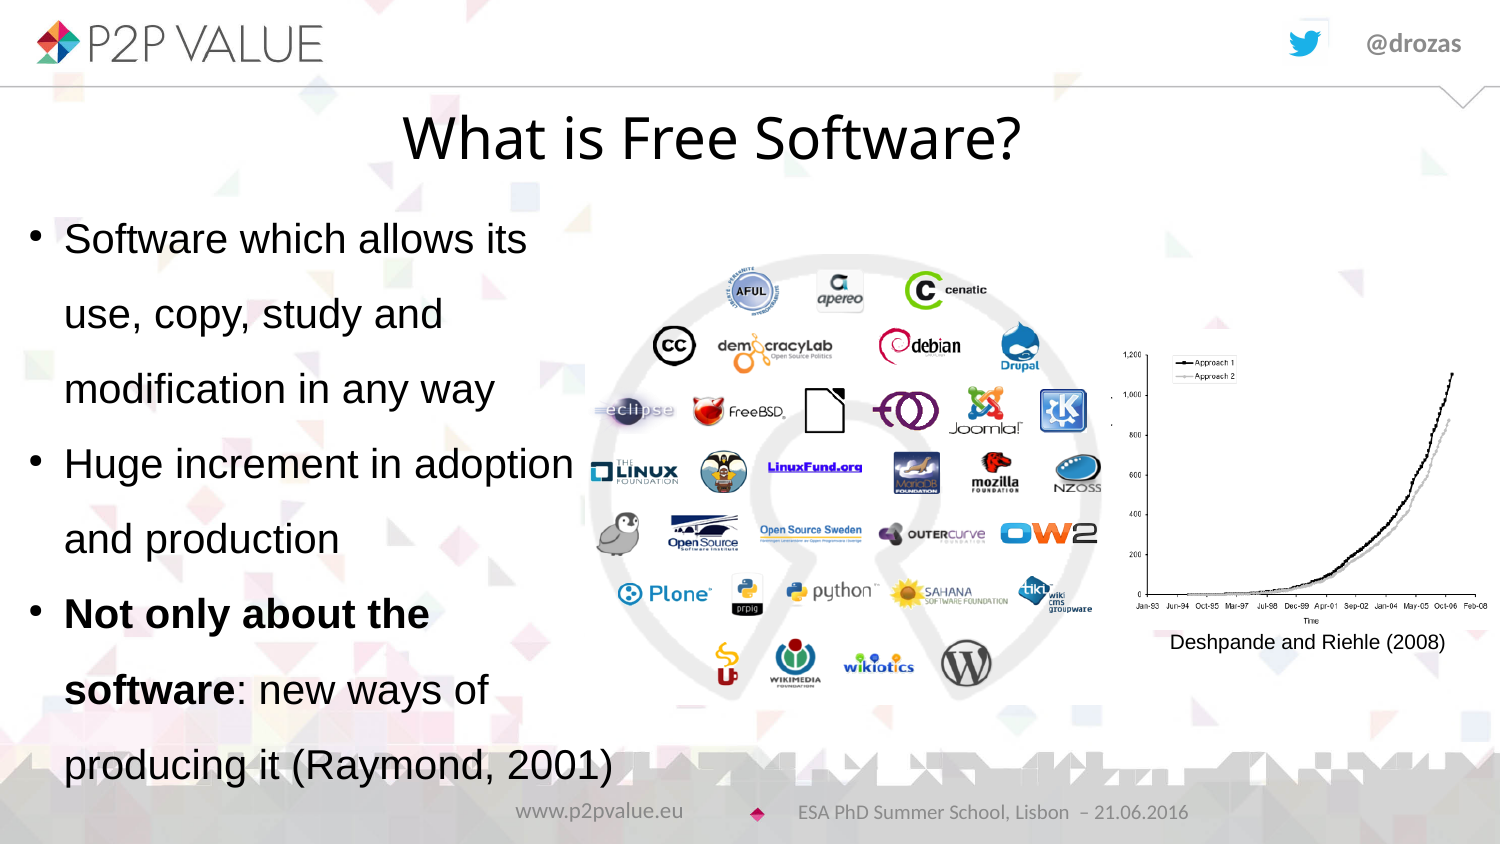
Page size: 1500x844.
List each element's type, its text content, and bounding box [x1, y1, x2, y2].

text_box www.p2pvalue.eu [509, 789, 728, 829]
subtitle Software which allows its use, copy, study and modification in any way Huge increment in adoption and production Not only about the software: new ways of producing it (Raymond, 2001) [15, 180, 631, 826]
text_box ESA PhD Summer School, Lisbon – 21.06.2016 [784, 788, 1477, 834]
text_box @drozas [1305, 11, 1481, 72]
text_box Deshpande and Riehle (2008) [1155, 623, 1500, 693]
title What is Free Software? [60, 92, 1366, 181]
picture [0, 0, 1500, 844]
